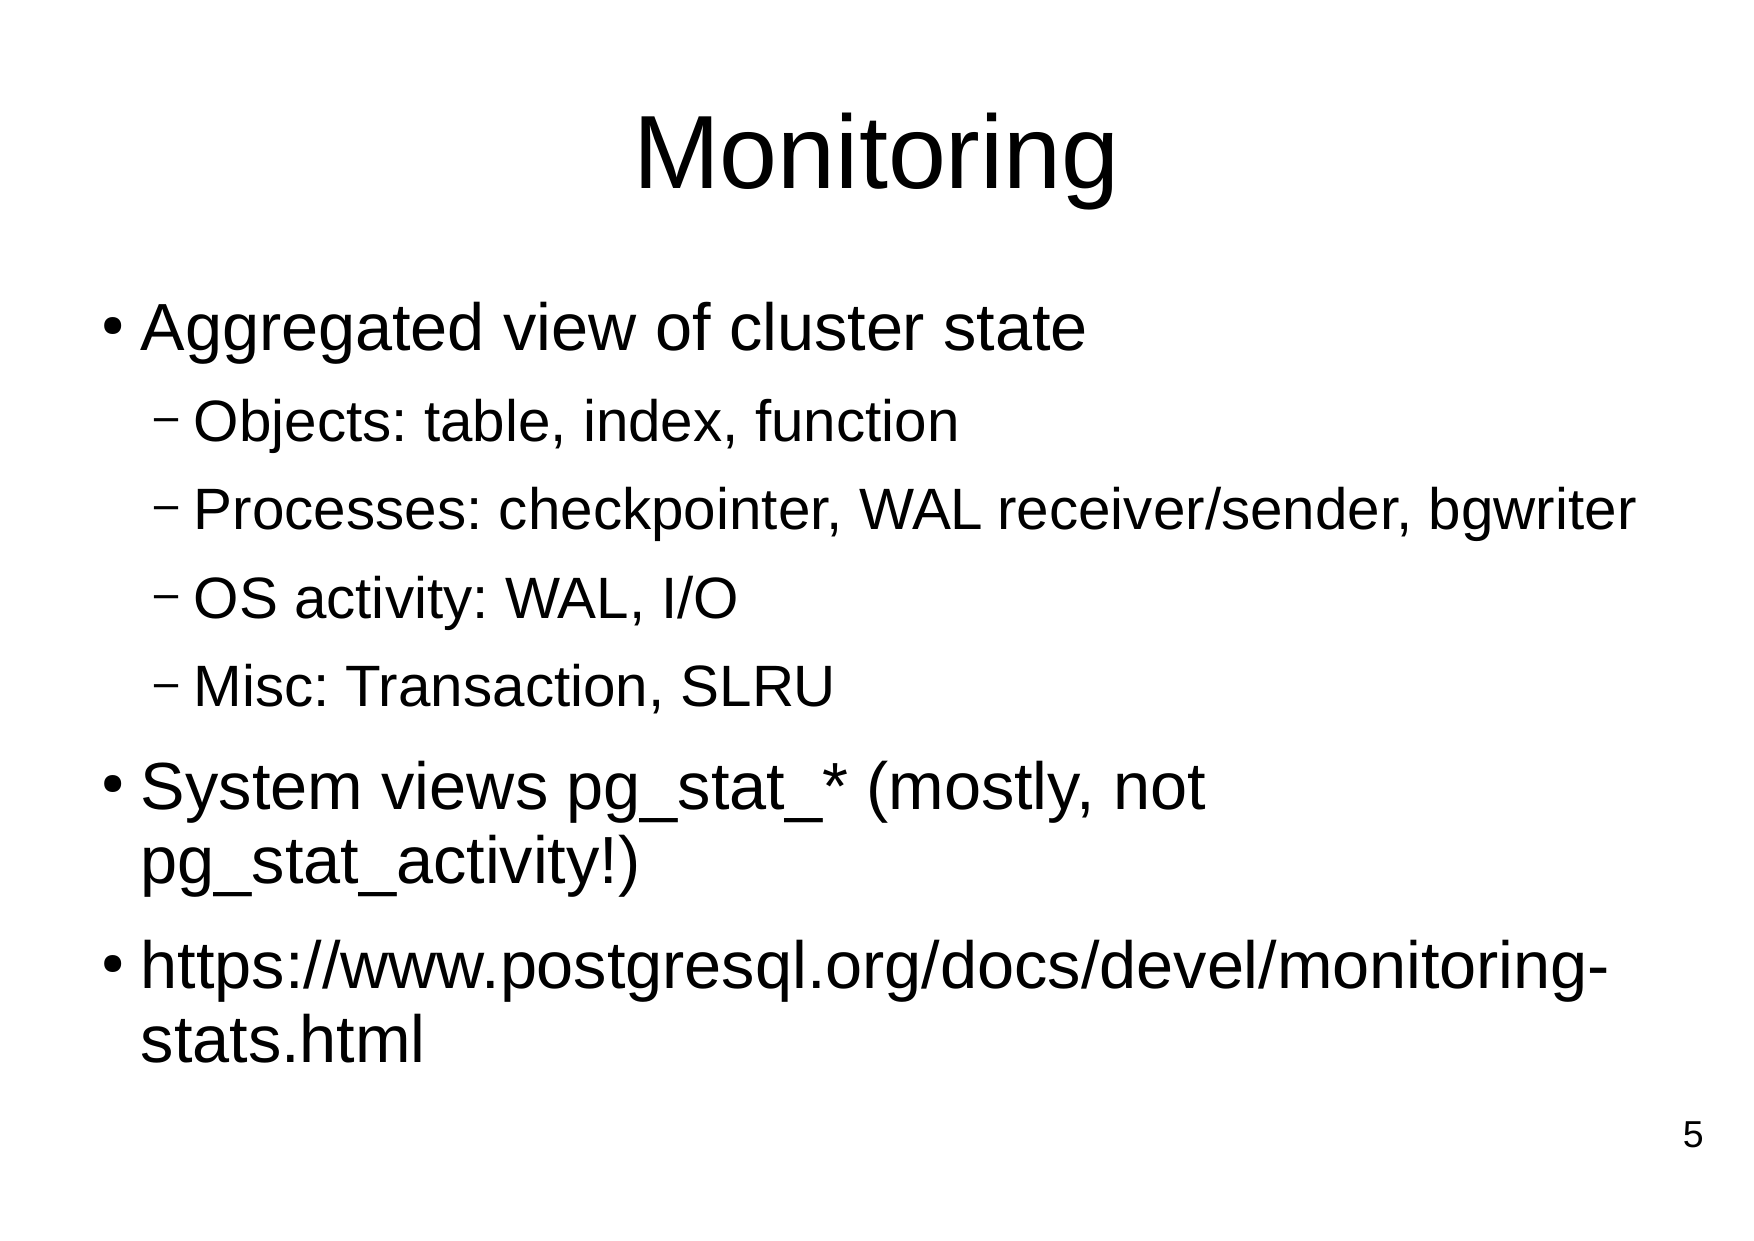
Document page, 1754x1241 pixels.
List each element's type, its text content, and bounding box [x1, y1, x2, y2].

title Monitoring [87, 49, 1667, 257]
list Aggregated view of cluster state Objects: table, index, function Processes: checkpointer, WAL receiver/sender, bgwriter OS activity: WAL, I/O Misc: Transaction, SLRU System views pg_stat_* (mostly, not pg_stat_activity!) https://www.postgresql.org/docs/devel/monitoring-stats.html [87, 290, 1667, 1081]
text_box <number> [1447, 1106, 1719, 1201]
